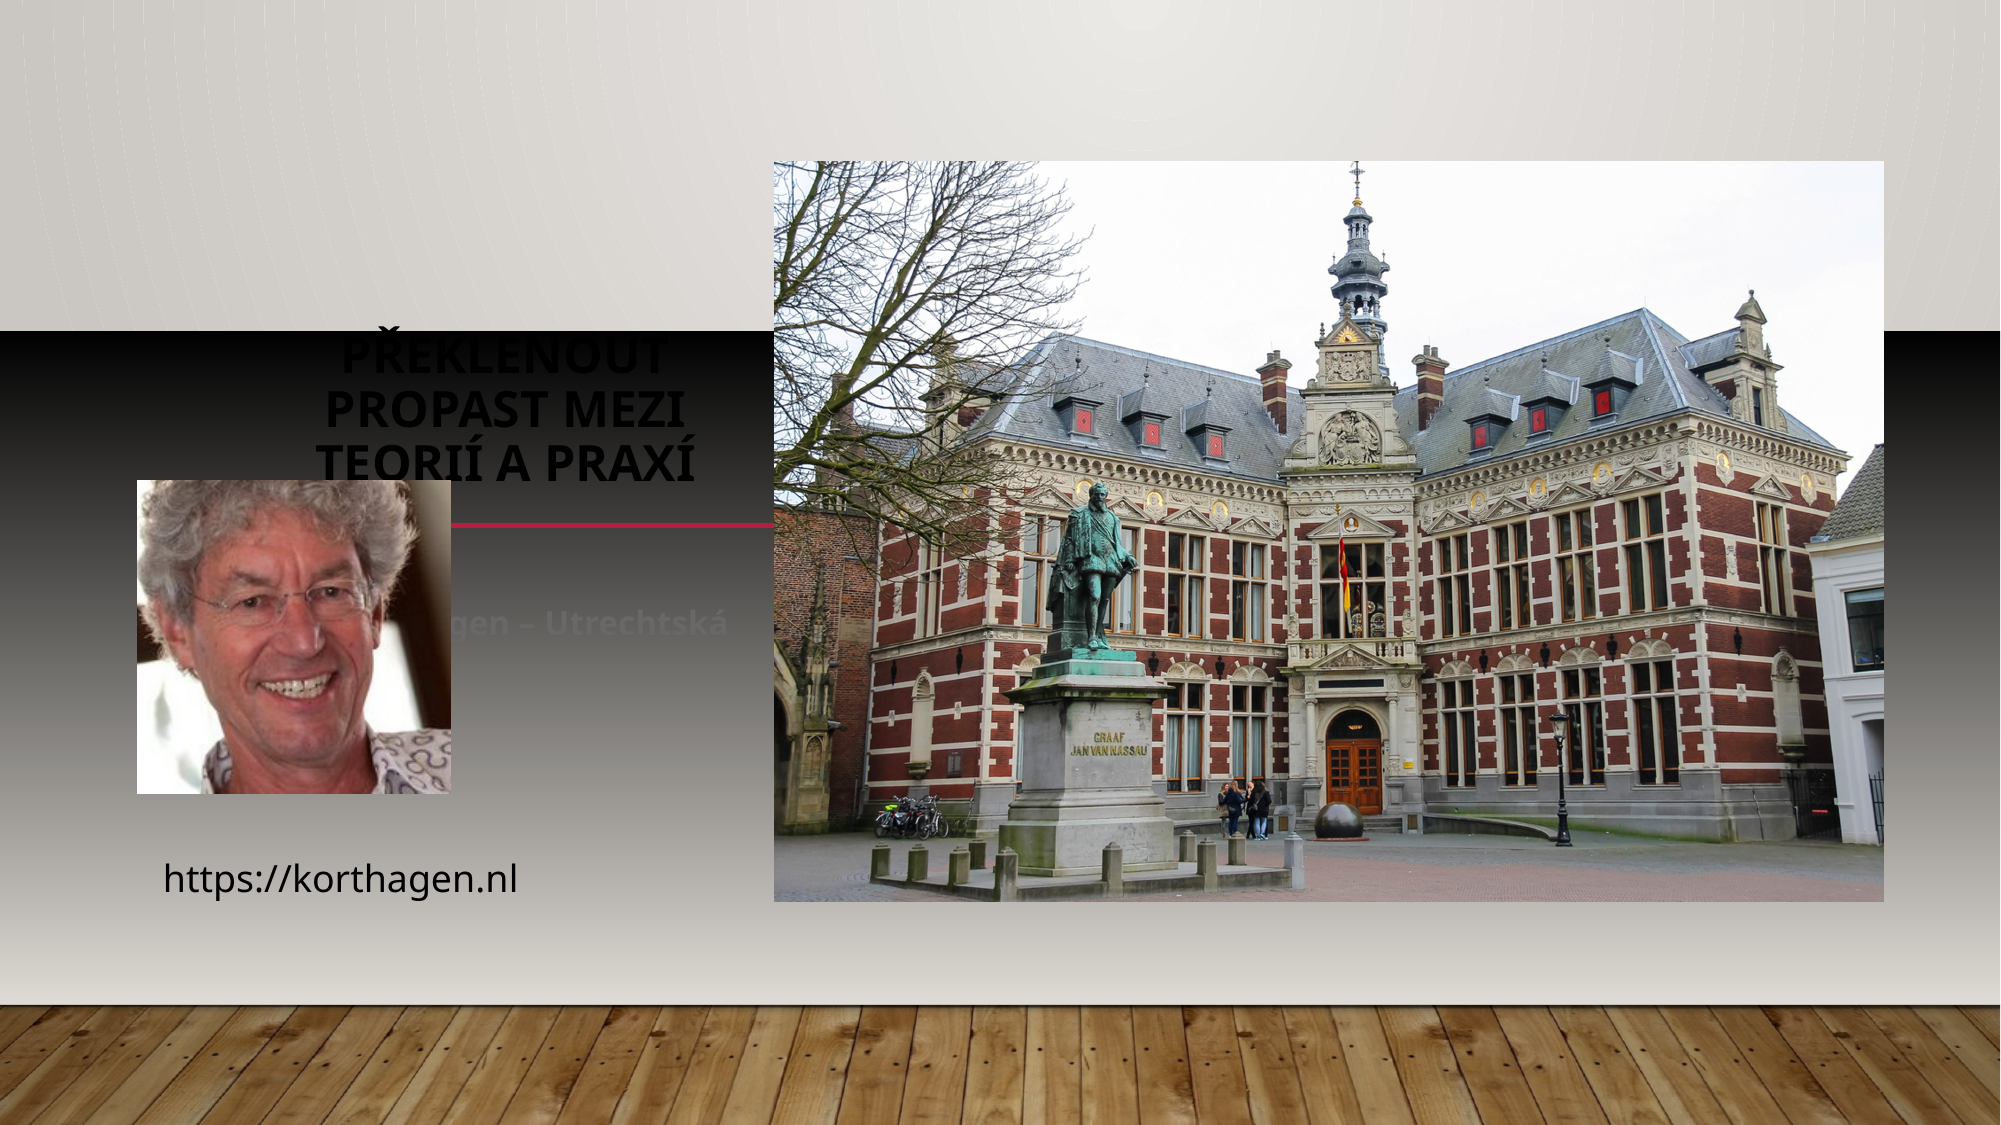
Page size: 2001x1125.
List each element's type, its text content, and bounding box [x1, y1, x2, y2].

picture [137, 480, 451, 794]
picture [774, 161, 1884, 902]
title Překlenout propast mezi teorií a praxí [236, 131, 774, 500]
text_box https://korthagen.nl [147, 847, 1149, 909]
list Fred Korthagen – Utrechtská uni [236, 525, 774, 847]
